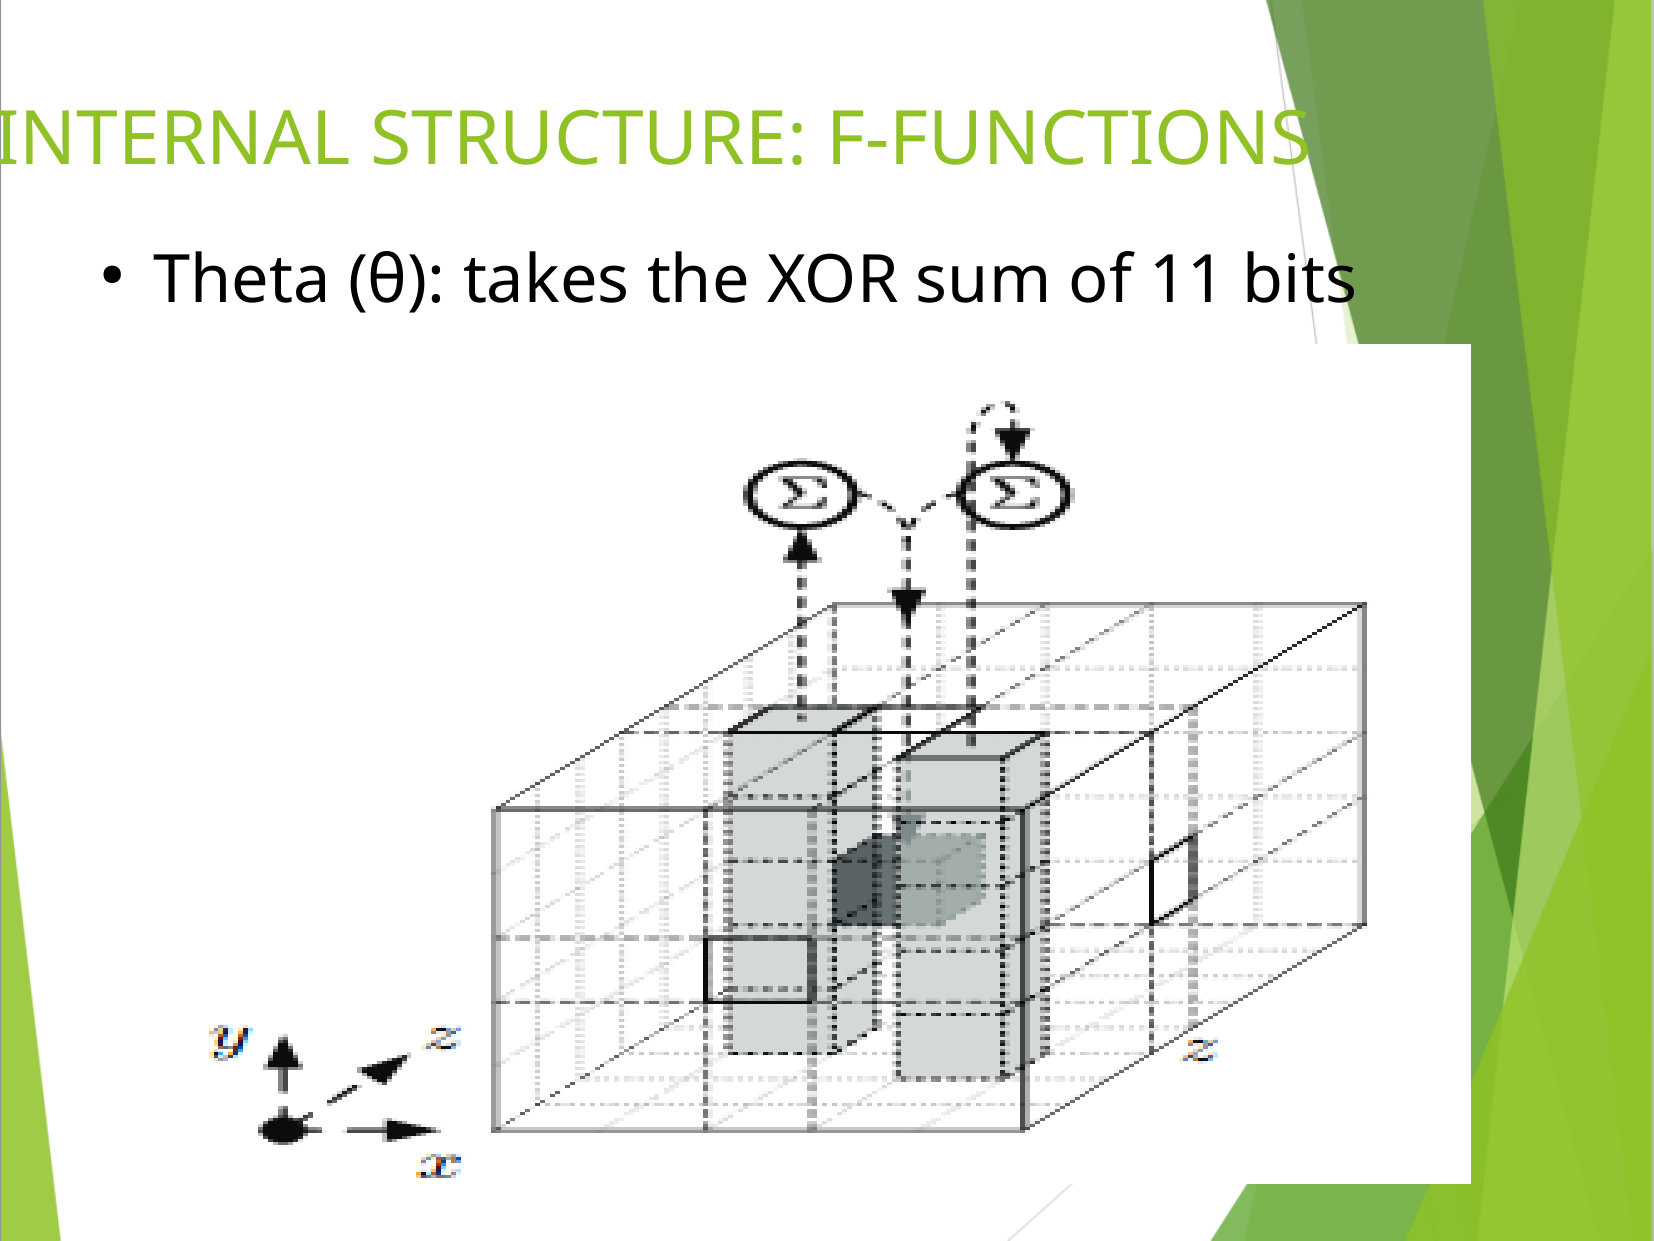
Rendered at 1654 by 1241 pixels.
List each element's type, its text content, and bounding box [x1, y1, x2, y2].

list Theta (θ): takes the XOR sum of 11 bits [82, 231, 1571, 951]
title INTERNAL STRUCTURE: F-FUNCTIONS [0, 31, 1388, 239]
picture [0, 0, 1654, 1241]
